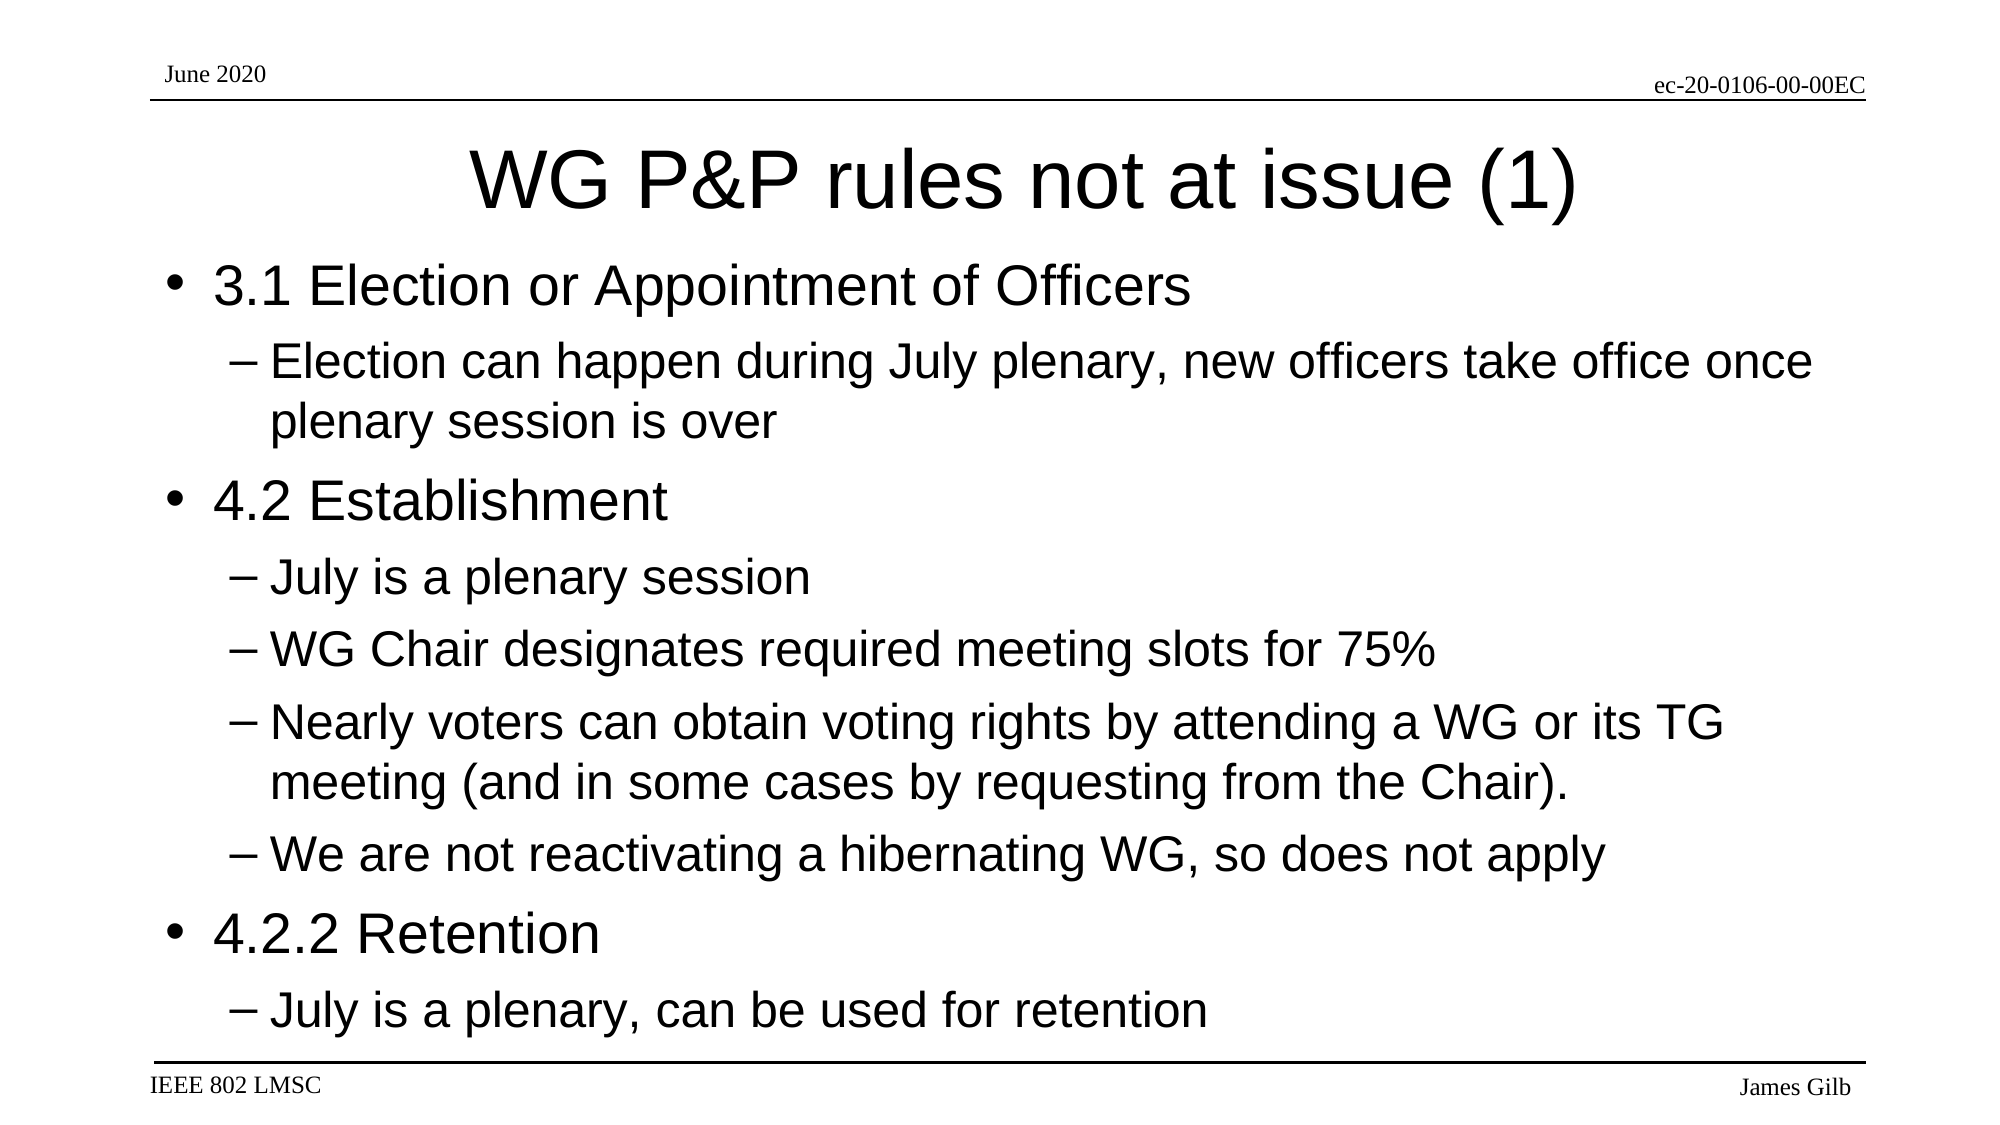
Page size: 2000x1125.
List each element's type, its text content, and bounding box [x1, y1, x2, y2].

title WG P&P rules not at issue (1) [149, 112, 1900, 238]
list 3.1 Election or Appointment of Officers Election can happen during July plenary, new officers take office once plenary session is over 4.2 Establishment July is a plenary session WG Chair designates required meeting slots for 75% Nearly voters can obtain voting rights by attending a WG or its TG meeting (and in some cases by requesting from the Chair). We are not reactivating a hibernating WG, so does not apply 4.2.2 Retention July is a plenary, can be used for retention [149, 239, 1900, 1051]
